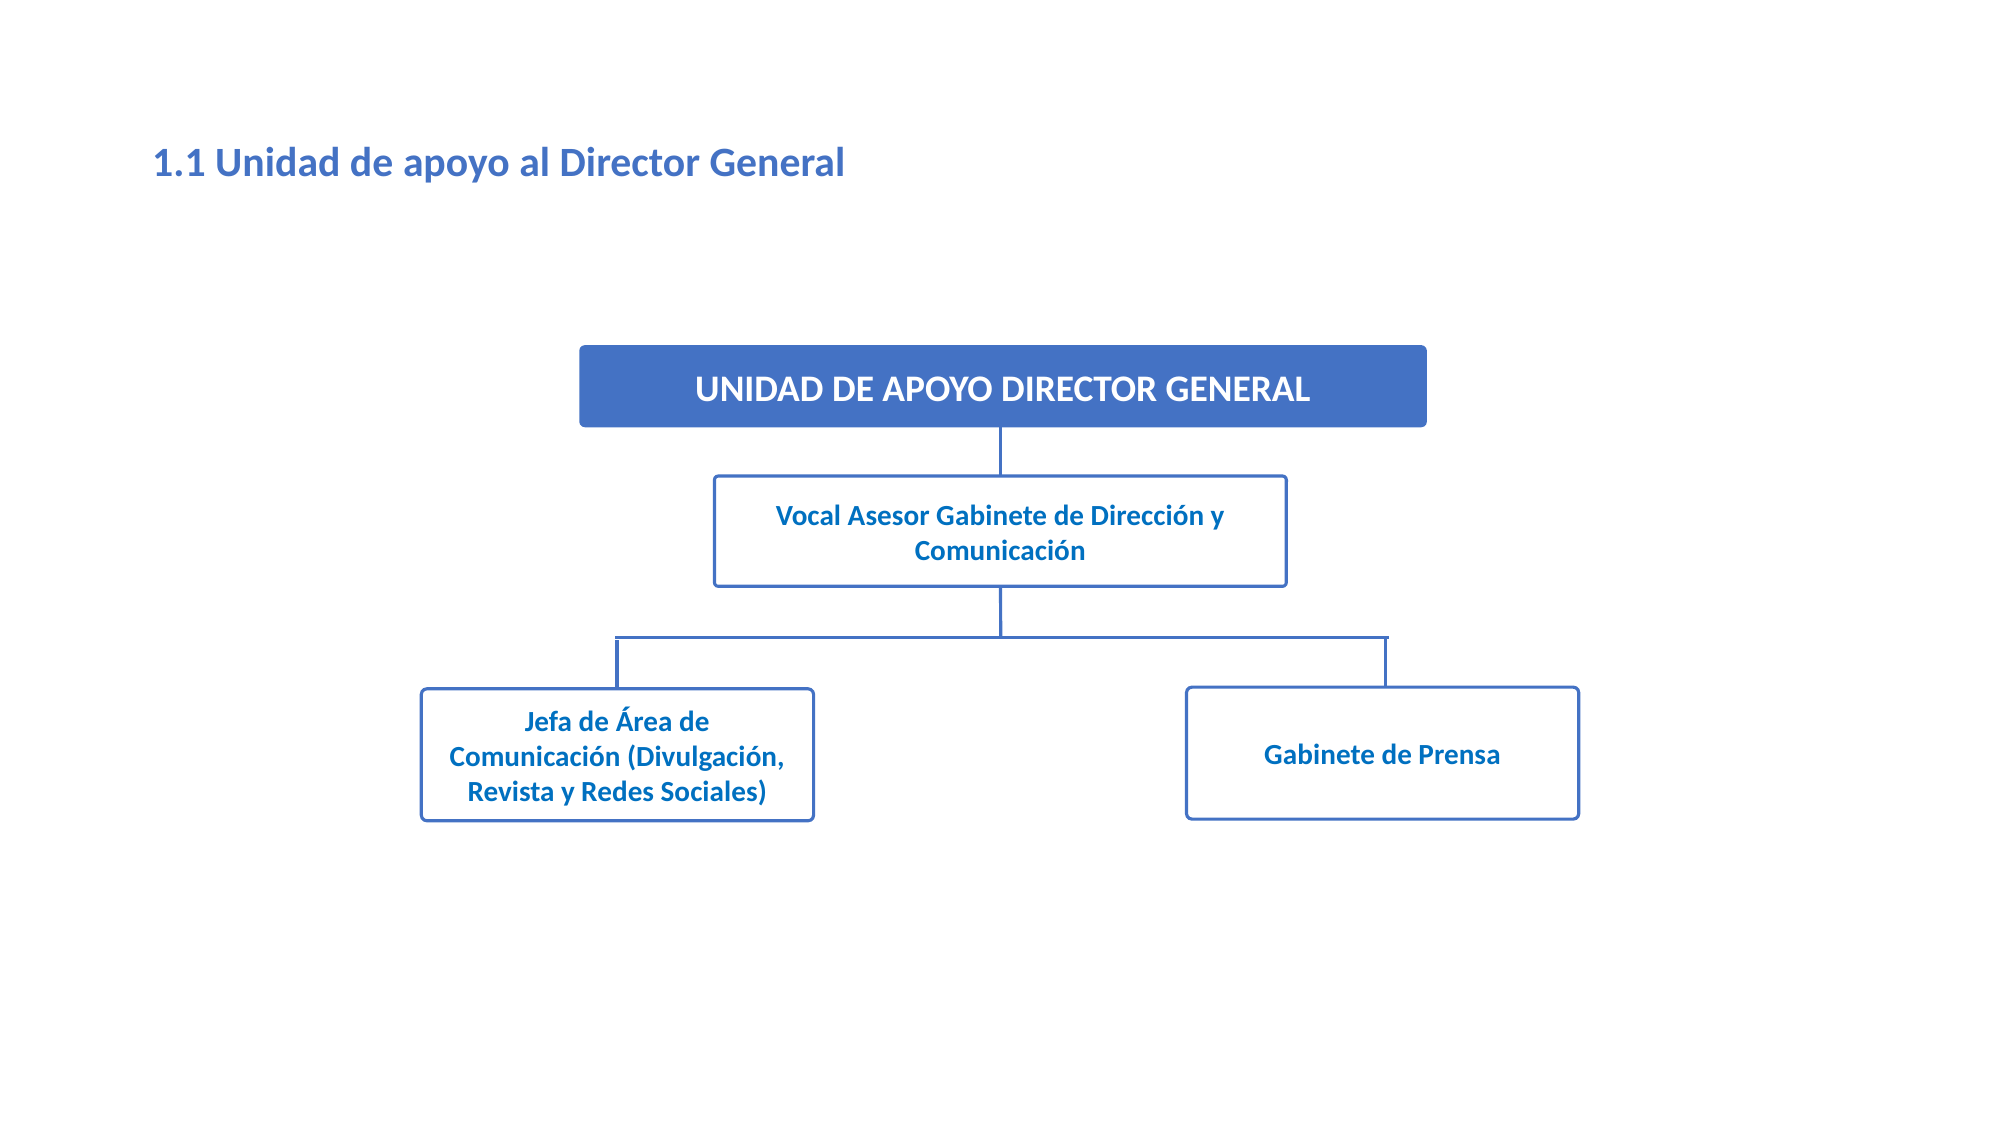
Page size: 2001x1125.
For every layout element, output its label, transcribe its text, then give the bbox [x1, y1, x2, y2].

text_box Vocal Asesor Gabinete de Dirección y Comunicación [714, 476, 1287, 587]
text_box UNIDAD DE APOYO DIRECTOR GENERAL [579, 345, 1427, 428]
text_box 1.1 Unidad de apoyo al Director General [137, 127, 876, 194]
text_box Jefa de Área de Comunicación (Divulgación, Revista y Redes Sociales) [421, 688, 814, 821]
text_box Gabinete de Prensa [1186, 687, 1579, 820]
